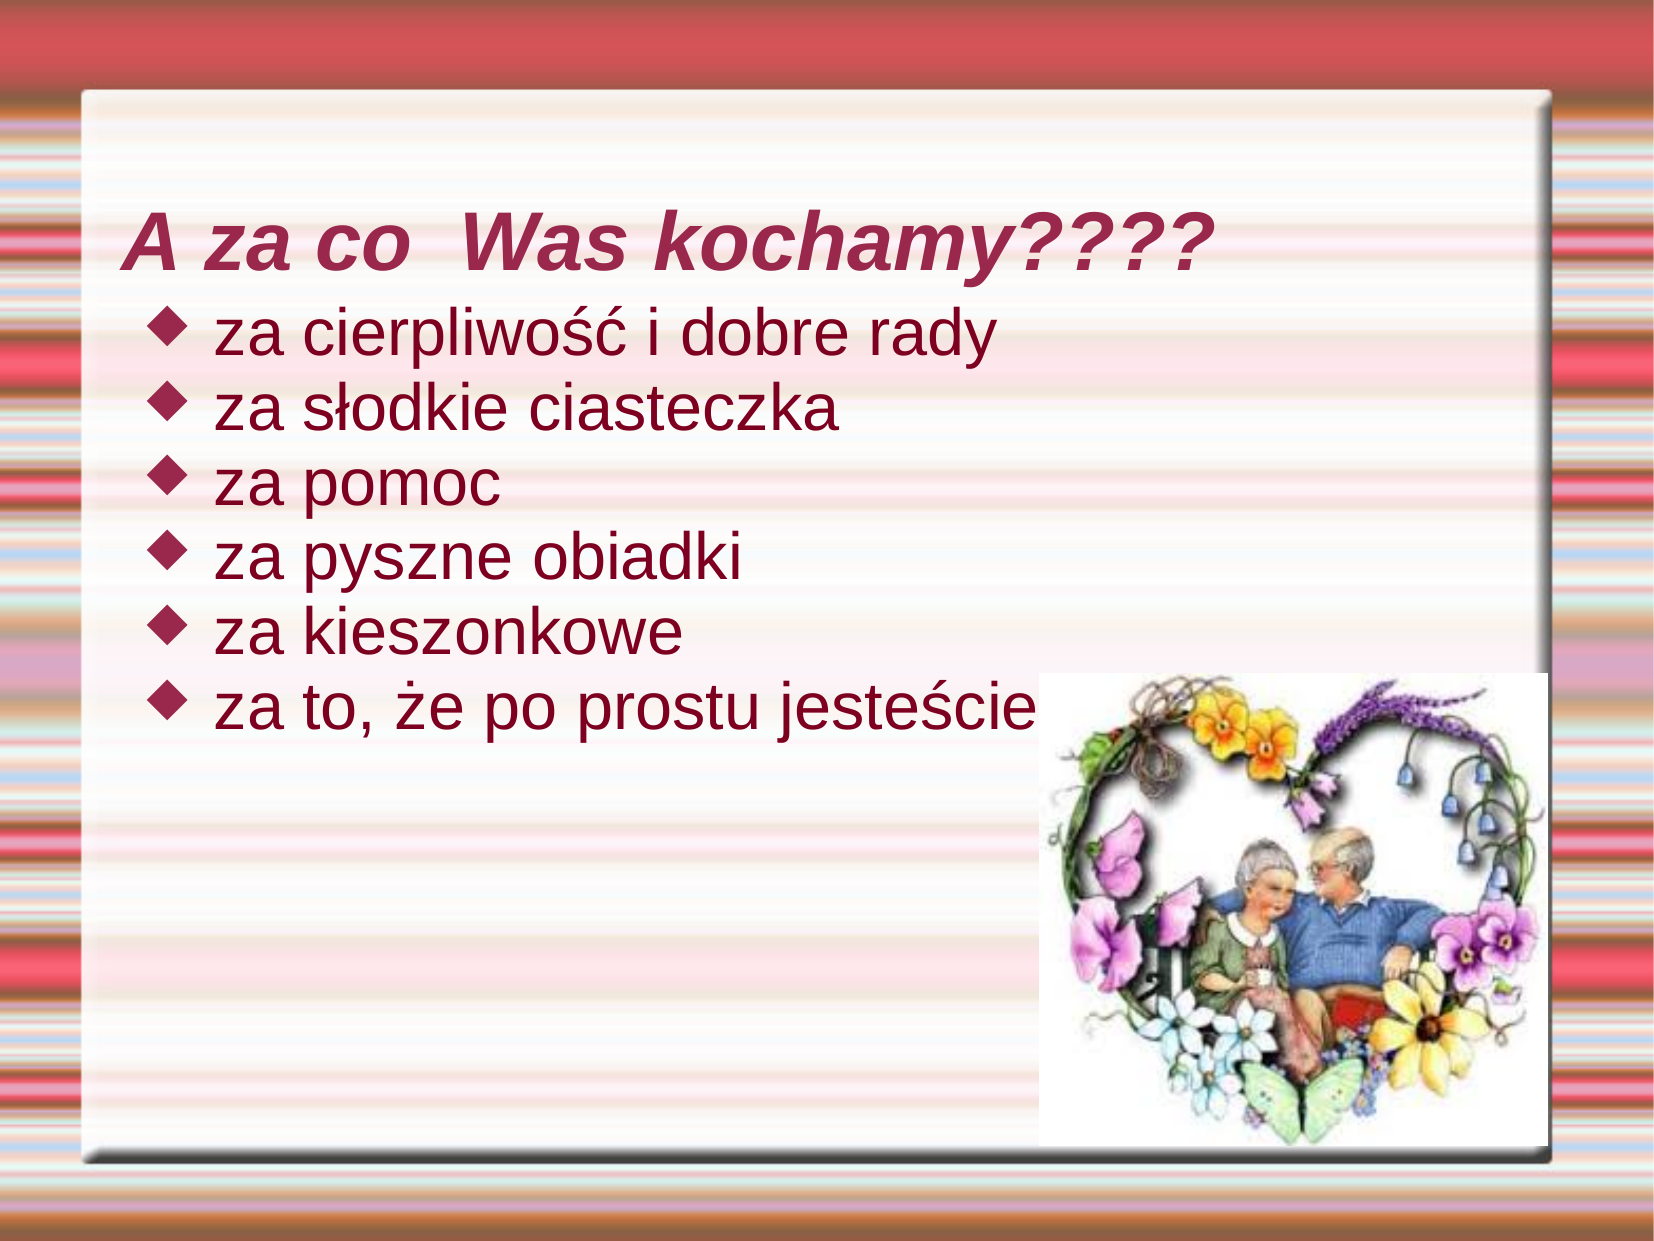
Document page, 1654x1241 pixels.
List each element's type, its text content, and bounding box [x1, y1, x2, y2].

picture [0, 0, 1654, 1241]
list za cierpliwość i dobre rady za słodkie ciasteczka za pomoc za pyszne obiadki za kieszonkowe za to, że po prostu jesteście [130, 295, 1512, 1077]
title A za co Was kochamy???? [121, 114, 1534, 322]
